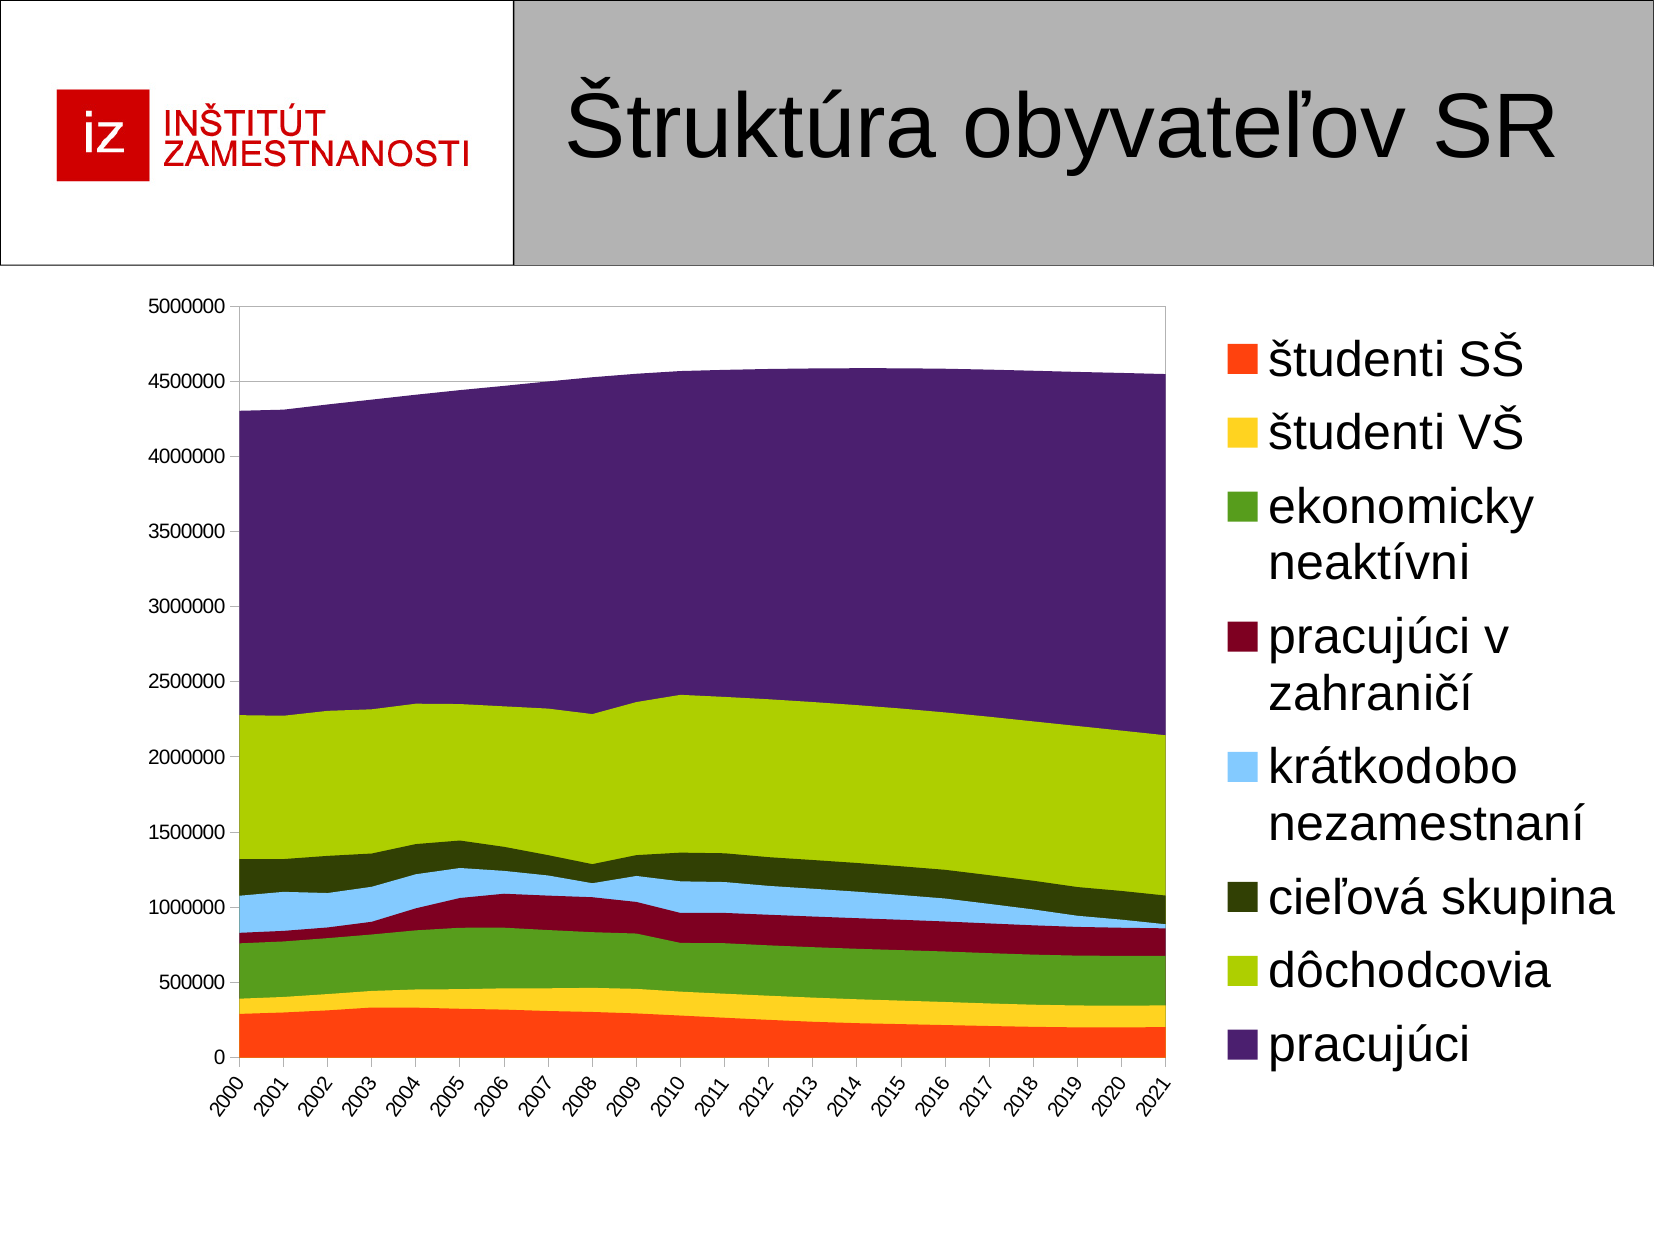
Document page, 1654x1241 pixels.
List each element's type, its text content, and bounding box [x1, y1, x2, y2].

title Štruktúra obyvateľov SR [561, 29, 1565, 237]
picture [5, 8, 512, 257]
chart [0, 265, 1654, 1241]
